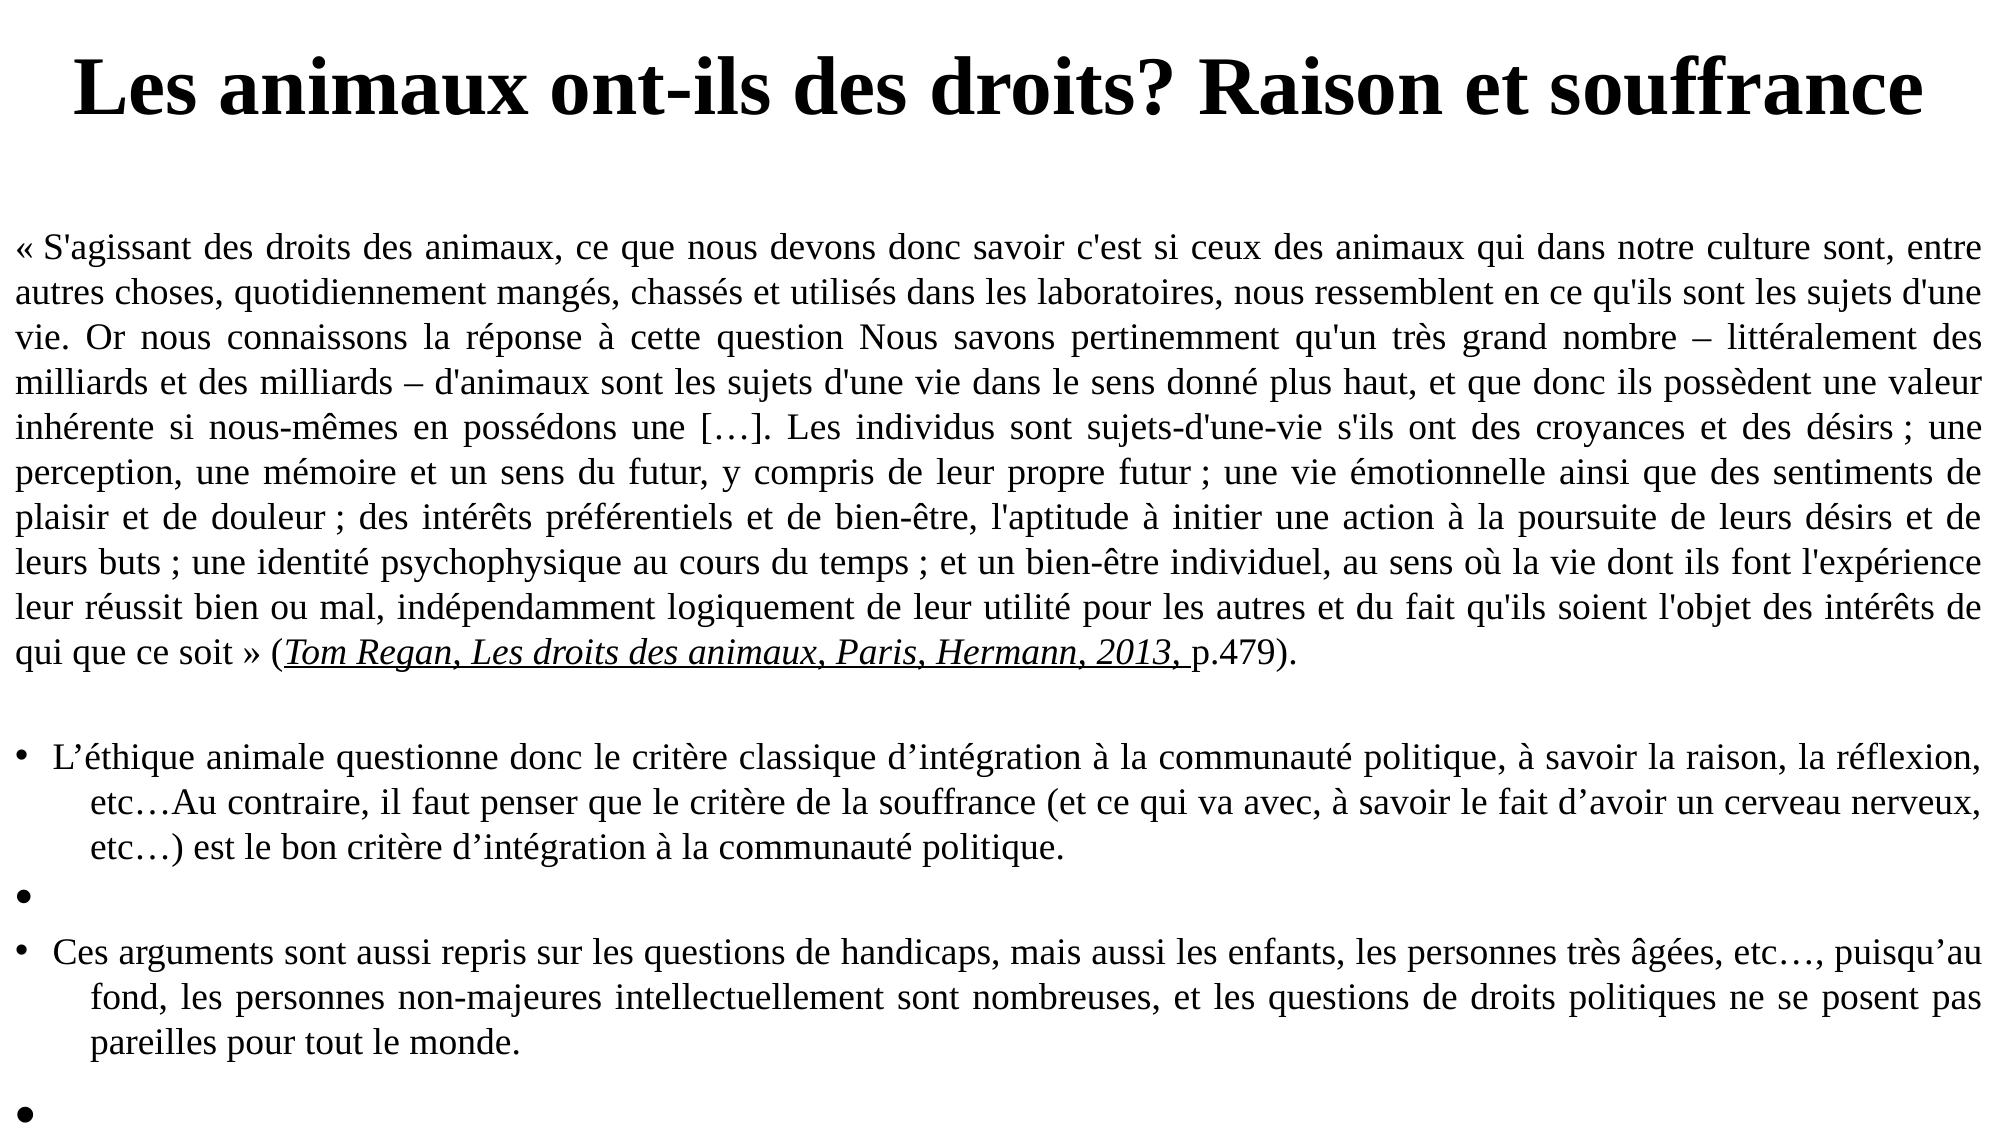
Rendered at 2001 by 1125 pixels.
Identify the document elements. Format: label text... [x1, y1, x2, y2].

title Les animaux ont-ils des droits? Raison et souffrance [0, 3, 2000, 172]
list « S'agissant des droits des animaux, ce que nous devons donc savoir c'est si ceux des animaux qui dans notre culture sont, entre autres choses, quotidiennement mangés, chassés et utilisés dans les laboratoires, nous ressemblent en ce qu'ils sont les sujets d'une vie. Or nous connaissons la réponse à cette question Nous savons pertinemment qu'un très grand nombre – littéralement des milliards et des milliards – d'animaux sont les sujets d'une vie dans le sens donné plus haut, et que donc ils possèdent une valeur inhérente si nous-mêmes en possédons une […]. Les individus sont sujets-d'une-vie s'ils ont des croyances et des désirs ; une perception, une mémoire et un sens du futur, y compris de leur propre futur ; une vie émotionnelle ainsi que des sentiments de plaisir et de douleur ; des intérêts préférentiels et de bien-être, l'aptitude à initier une action à la poursuite de leurs désirs et de leurs buts ; une identité psychophysique au cours du temps ; et un bien-être individuel, au sens où la vie dont ils font l'expérience leur réussit bien ou mal, indépendamment logiquement de leur utilité pour les autres et du fait qu'ils soient l'objet des intérêts de qui que ce soit » (Tom Regan, Les droits des animaux, Paris, Hermann, 2013, p.479). L’éthique animale questionne donc le critère classique d’intégration à la communauté politique, à savoir la raison, la réflexion, etc…Au contraire, il faut penser que le critère de la souffrance (et ce qui va avec, à savoir le fait d’avoir un cerveau nerveux, etc…) est le bon critère d’intégration à la communauté politique. Ces arguments sont aussi repris sur les questions de handicaps, mais aussi les enfants, les personnes très âgées, etc…, puisqu’au fond, les personnes non-majeures intellectuellement sont nombreuses, et les questions de droits politiques ne se posent pas pareilles pour tout le monde. [0, 214, 2000, 1123]
